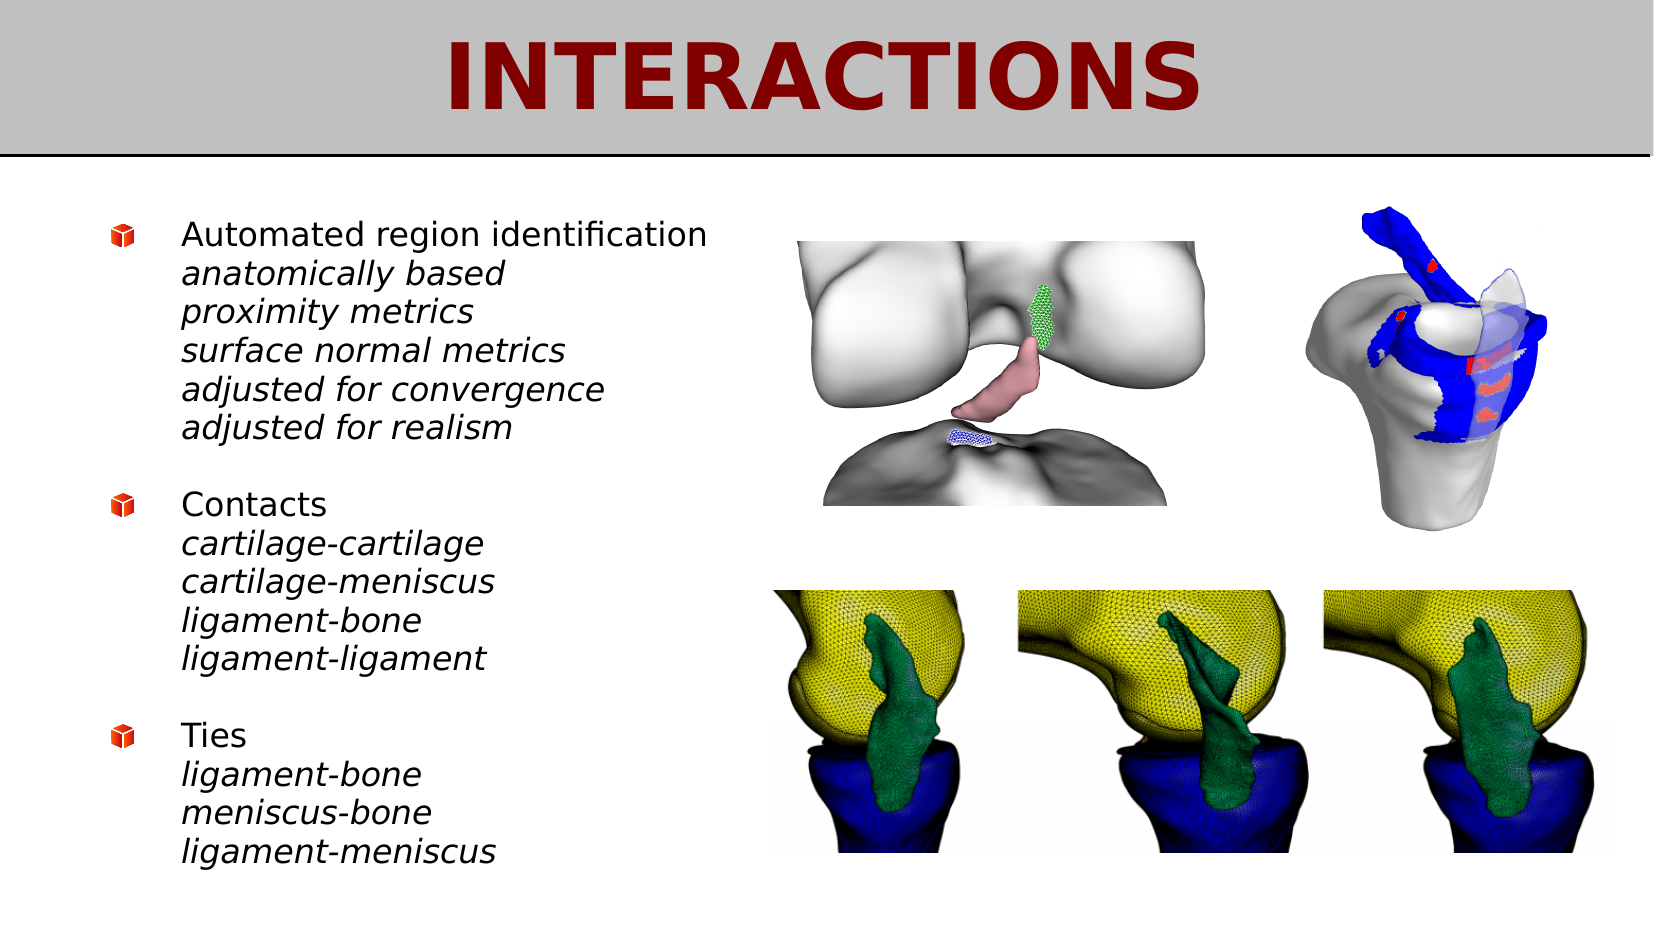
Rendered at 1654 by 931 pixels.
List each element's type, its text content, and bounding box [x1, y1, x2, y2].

picture [792, 241, 1206, 506]
text_box Automated region identification anatomically based proximity metrics surface normal metrics adjusted for convergence adjusted for realism Contacts cartilage-cartilage cartilage-meniscus ligament-bone ligament-ligament Ties ligament-bone meniscus-bone ligament-meniscus [95, 208, 1013, 879]
picture [772, 590, 1613, 853]
text_box [0, 0, 1654, 156]
text_box INTERACTIONS [0, 24, 1651, 132]
picture [1297, 201, 1556, 536]
